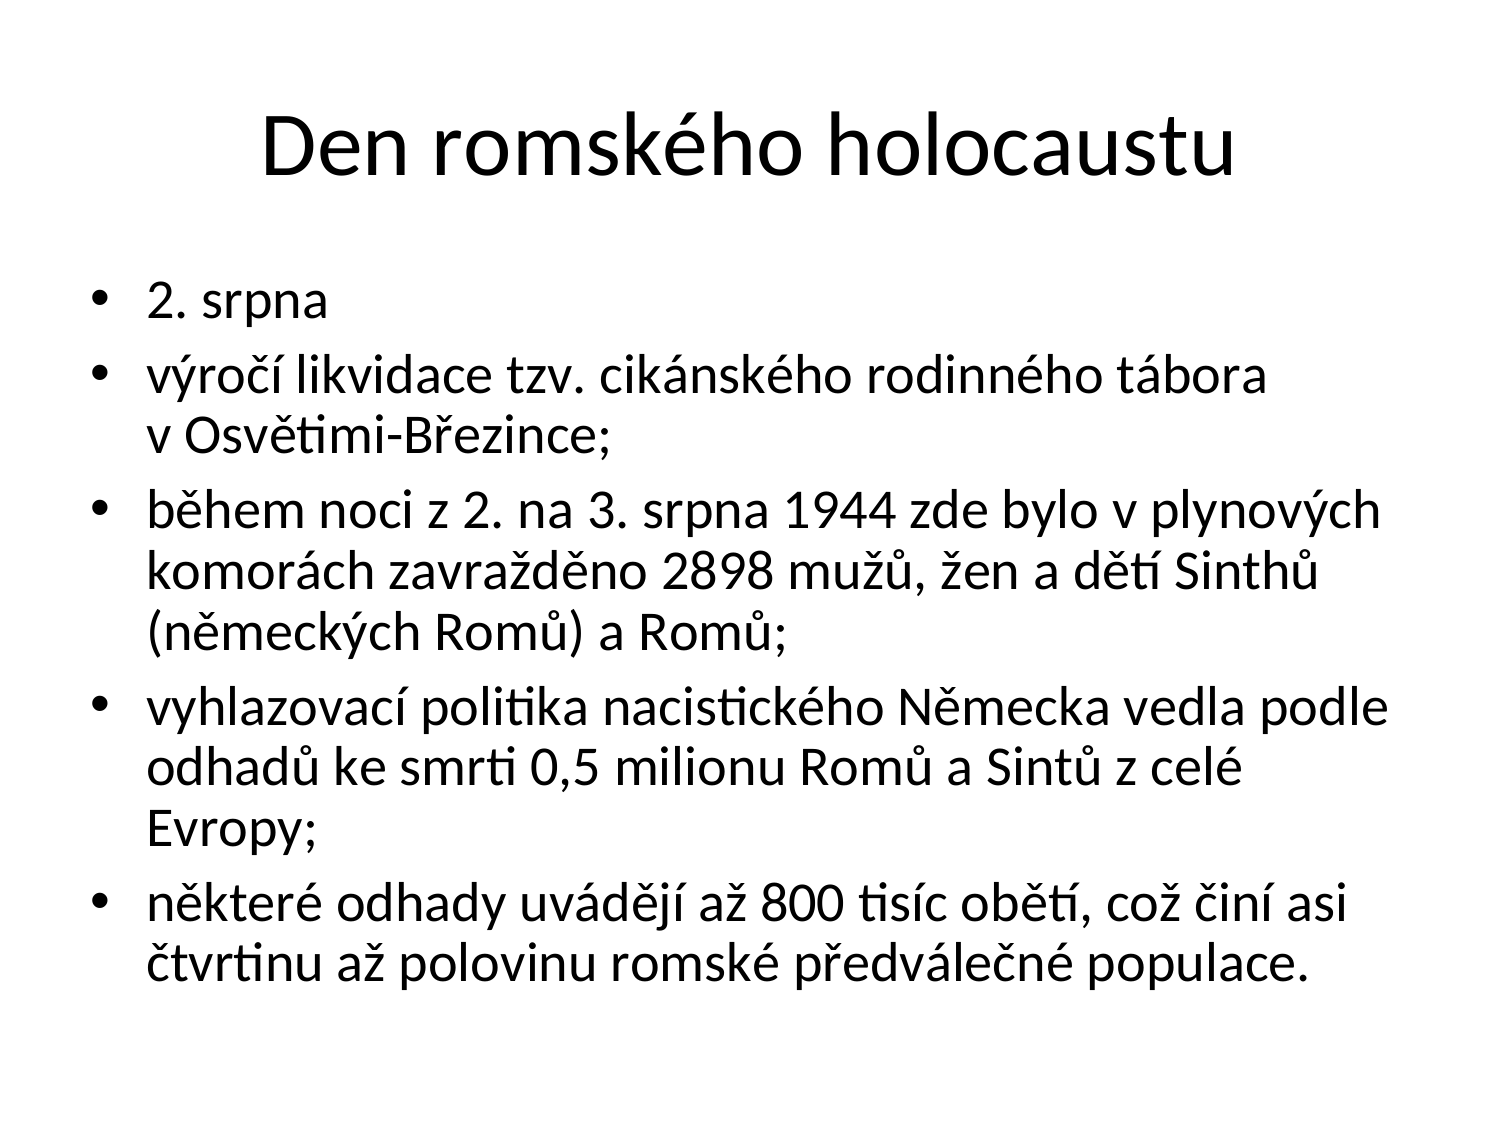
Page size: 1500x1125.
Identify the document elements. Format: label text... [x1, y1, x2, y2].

list 2. srpna výročí likvidace tzv. cikánského rodinného tábora v Osvětimi-Březince; během noci z 2. na 3. srpna 1944 zde bylo v plynových komorách zavražděno 2898 mužů, žen a dětí Sinthů (německých Romů) a Romů; vyhlazovací politika nacistického Německa vedla podle odhadů ke smrti 0,5 milionu Romů a Sintů z celé Evropy; některé odhady uvádějí až 800 tisíc obětí, což činí asi čtvrtinu až polovinu romské předválečné populace. [75, 262, 1426, 1125]
title Den romského holocaustu [75, 45, 1426, 233]
